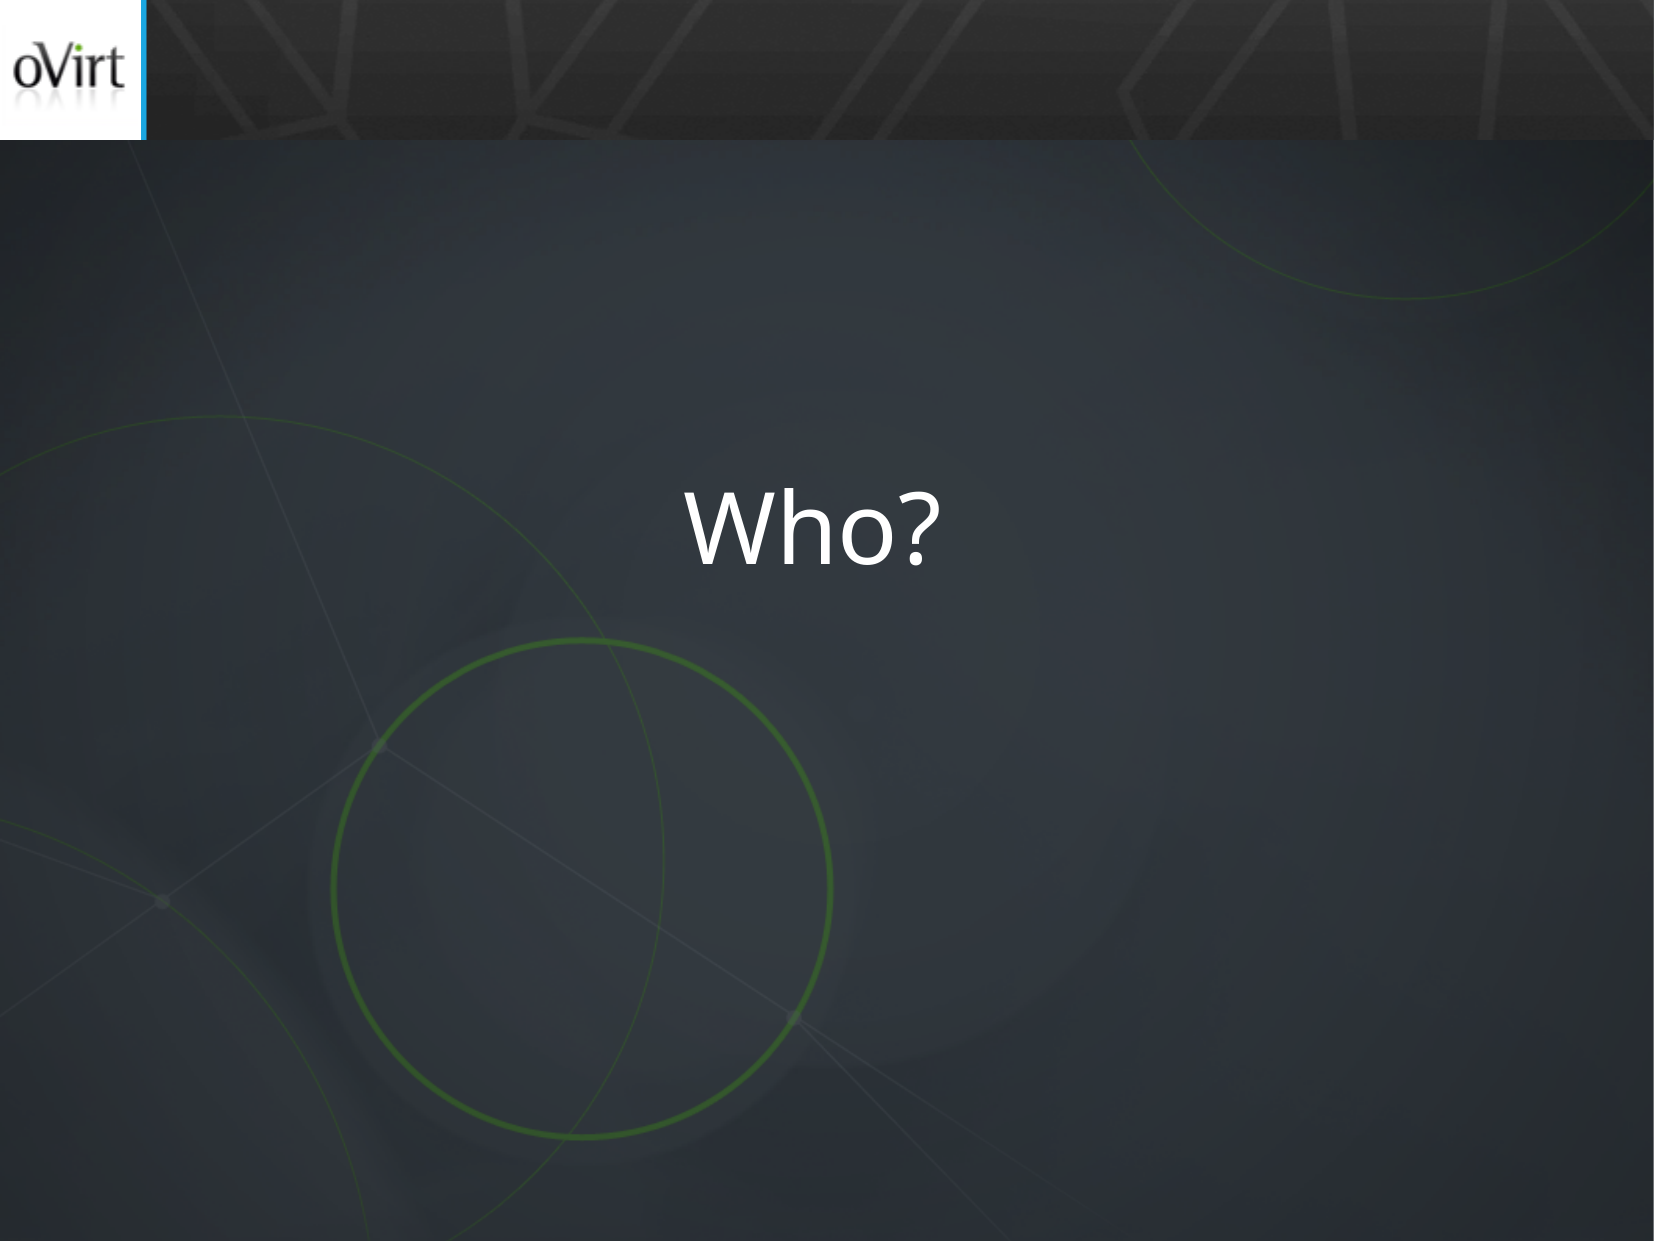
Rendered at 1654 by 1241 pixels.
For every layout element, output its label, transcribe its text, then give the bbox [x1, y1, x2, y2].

text_box Who? [585, 450, 1654, 689]
picture [0, 0, 1654, 1241]
